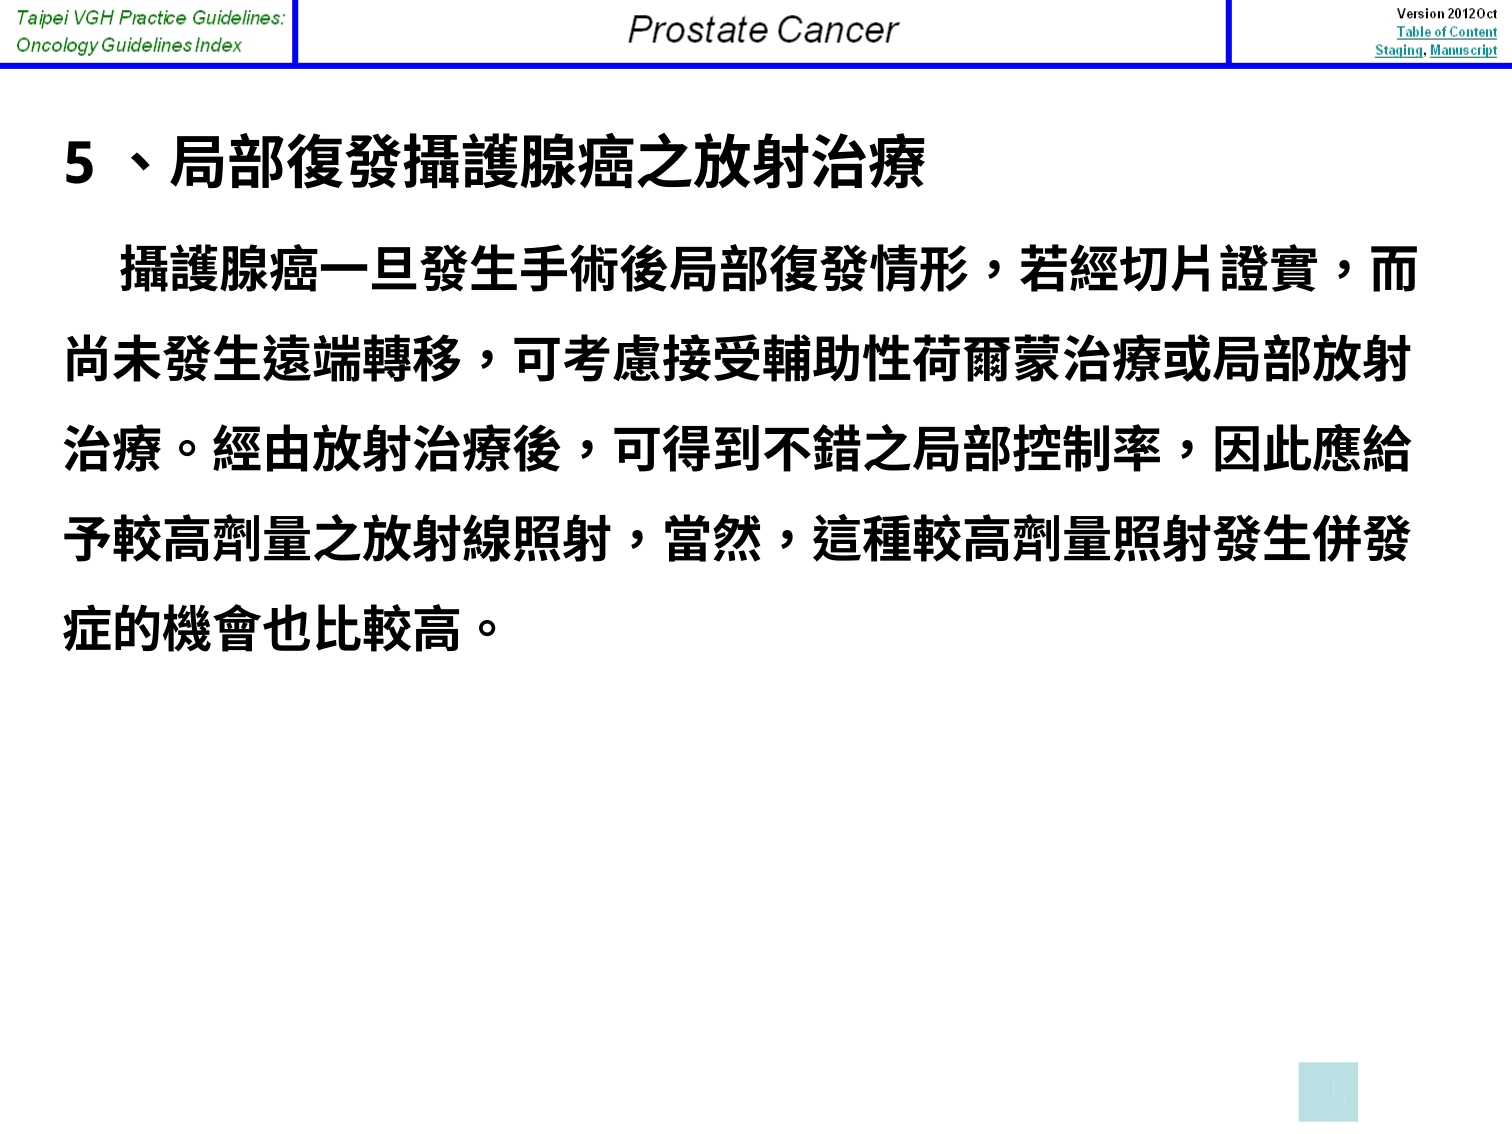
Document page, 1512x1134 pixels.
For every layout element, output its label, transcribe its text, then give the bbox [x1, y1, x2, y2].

subtitle 5、局部復發攝護腺癌之放射治療 攝護腺癌一旦發生手術後局部復發情形，若經切片證實，而尚未發生遠端轉移，可考慮接受輔助性荷爾蒙治療或局部放射治療。經由放射治療後，可得到不錯之局部控制率，因此應給予較高劑量之放射線照射，當然，這種較高劑量照射發生併發症的機會也比較高。 [47, 82, 1477, 697]
